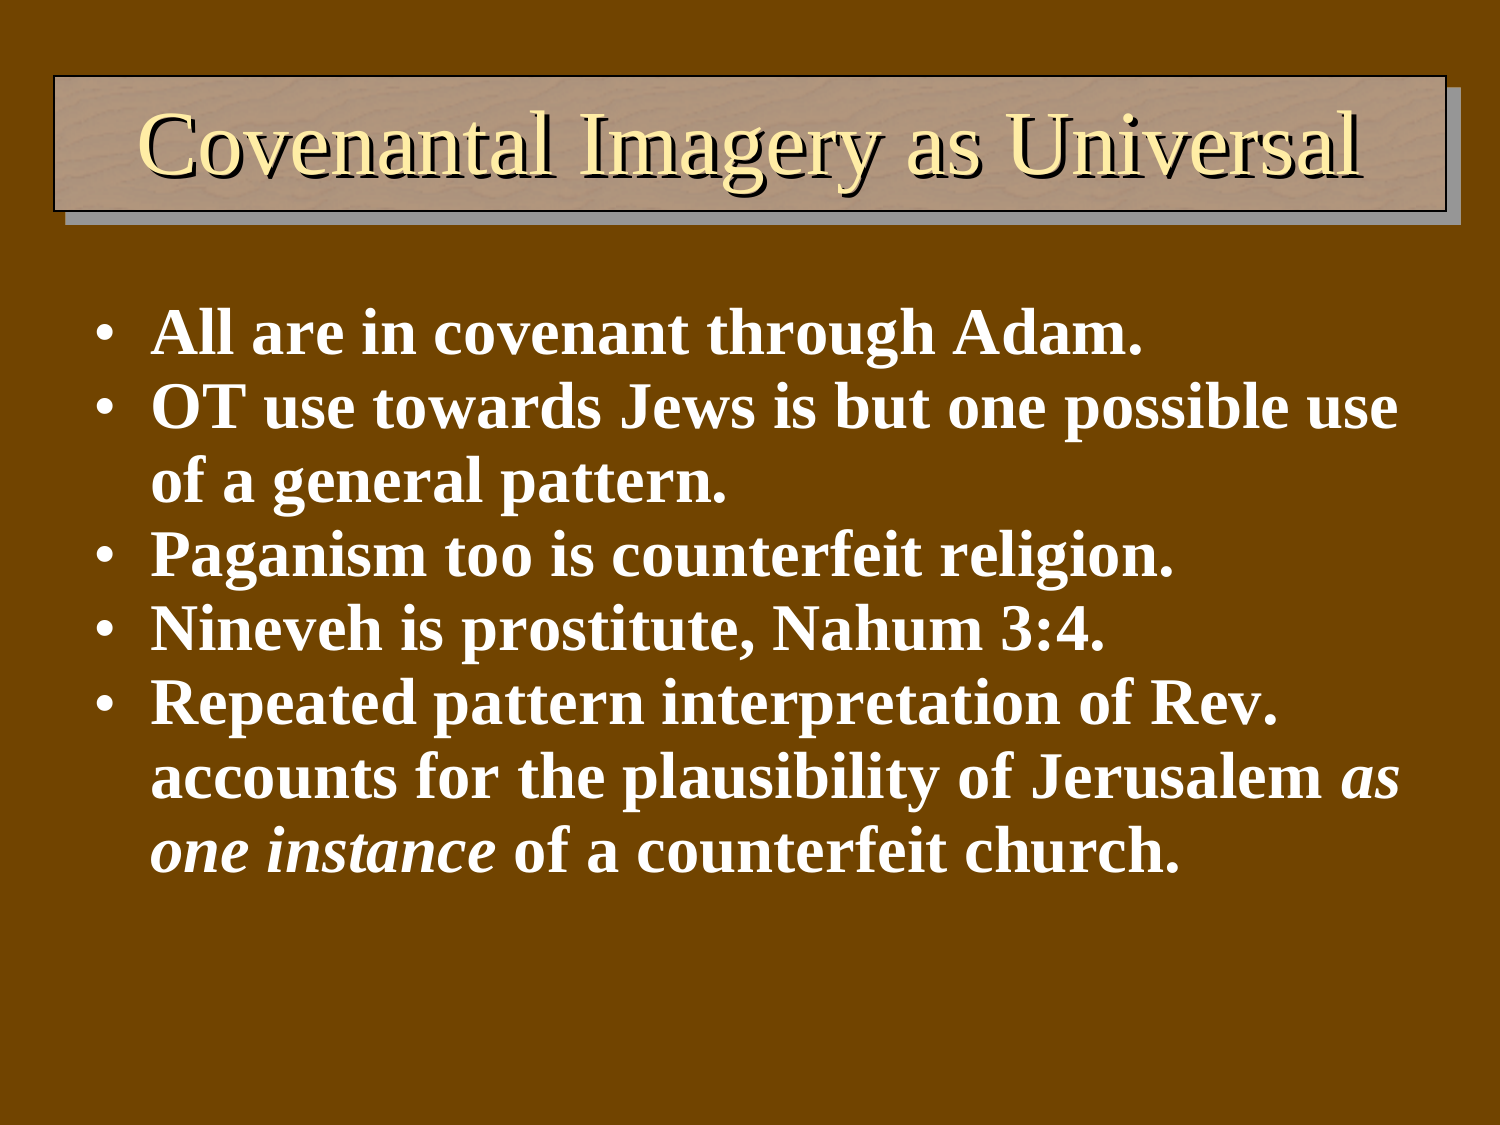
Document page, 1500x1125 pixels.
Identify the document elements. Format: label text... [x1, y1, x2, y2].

list All are in covenant through Adam. OT use towards Jews is but one possible use of a general pattern. Paganism too is counterfeit religion. Nineveh is prostitute, Nahum 3:4. Repeated pattern interpretation of Rev. accounts for the plausibility of Jerusalem as one instance of a counterfeit church. [78, 287, 1422, 963]
picture [55, 77, 1445, 210]
title Covenantal Imagery as Universal [65, 85, 1435, 203]
